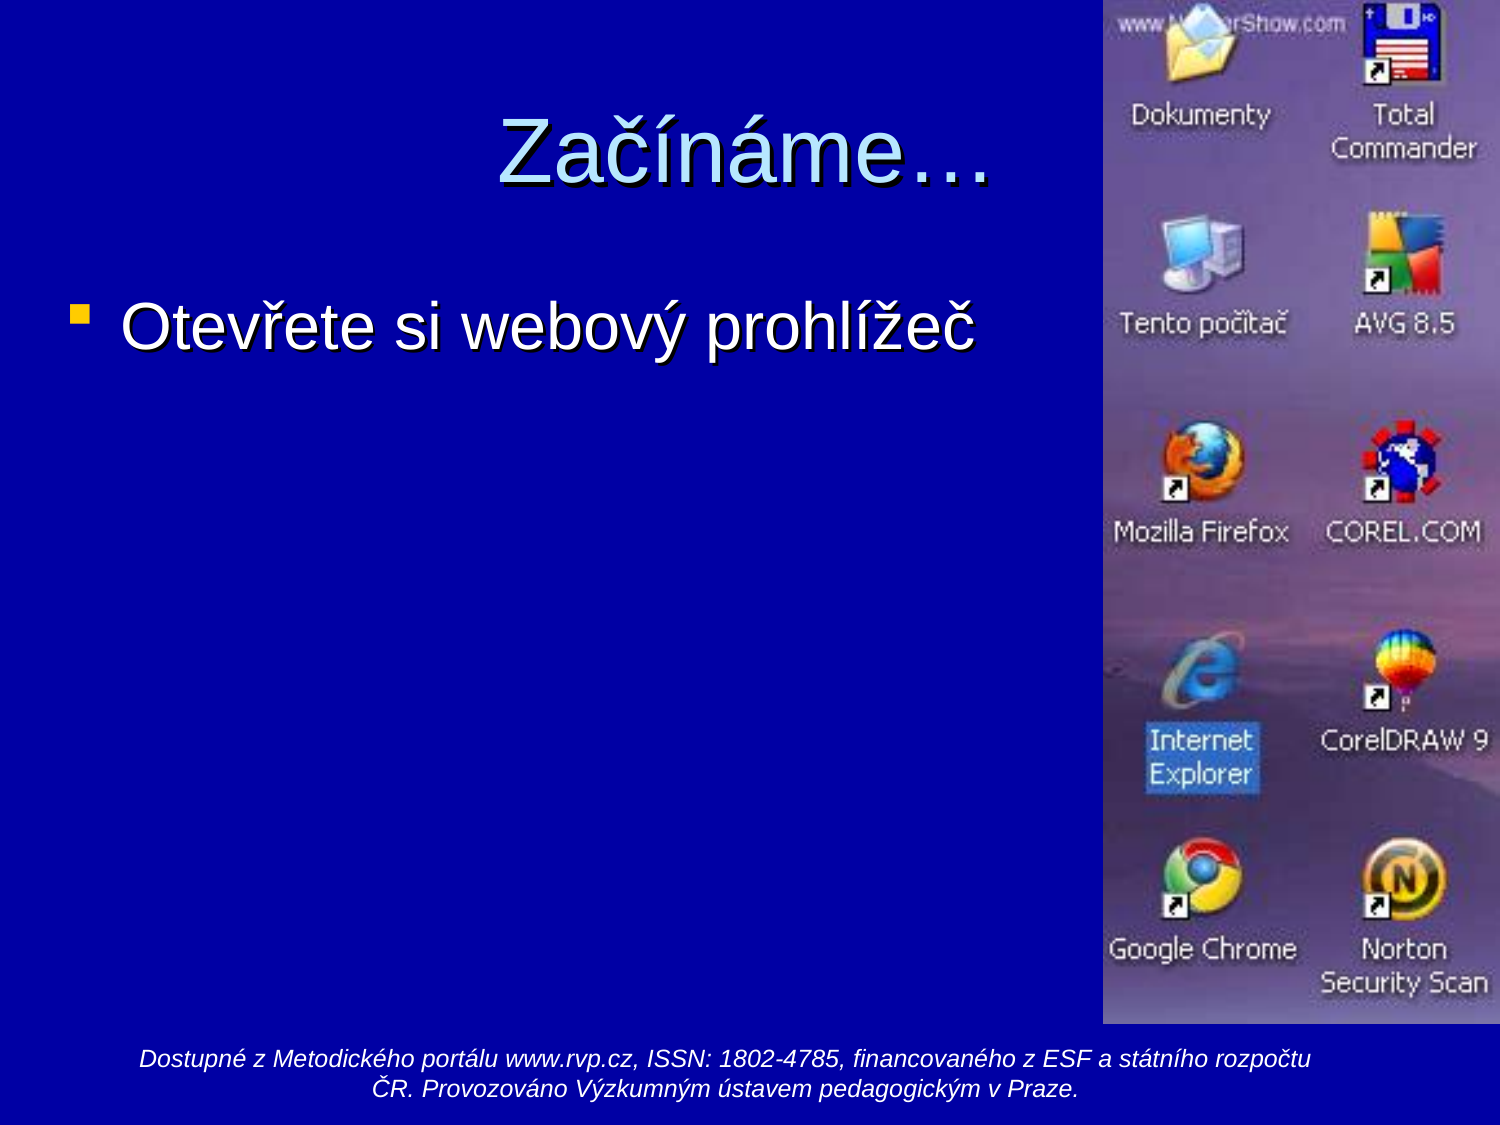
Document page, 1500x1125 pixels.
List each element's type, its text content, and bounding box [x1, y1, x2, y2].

picture [1103, 0, 1500, 1024]
text_box Dostupné z Metodického portálu www.rvp.cz, ISSN: 1802-4785, financovaného z ESF a státního rozpočtu ČR. Provozováno Výzkumným ústavem pedagogickým v Praze. [105, 1042, 1348, 1103]
list Otevřete si webový prohlížeč [49, 274, 1103, 1001]
title Začínáme… [49, 37, 1103, 255]
